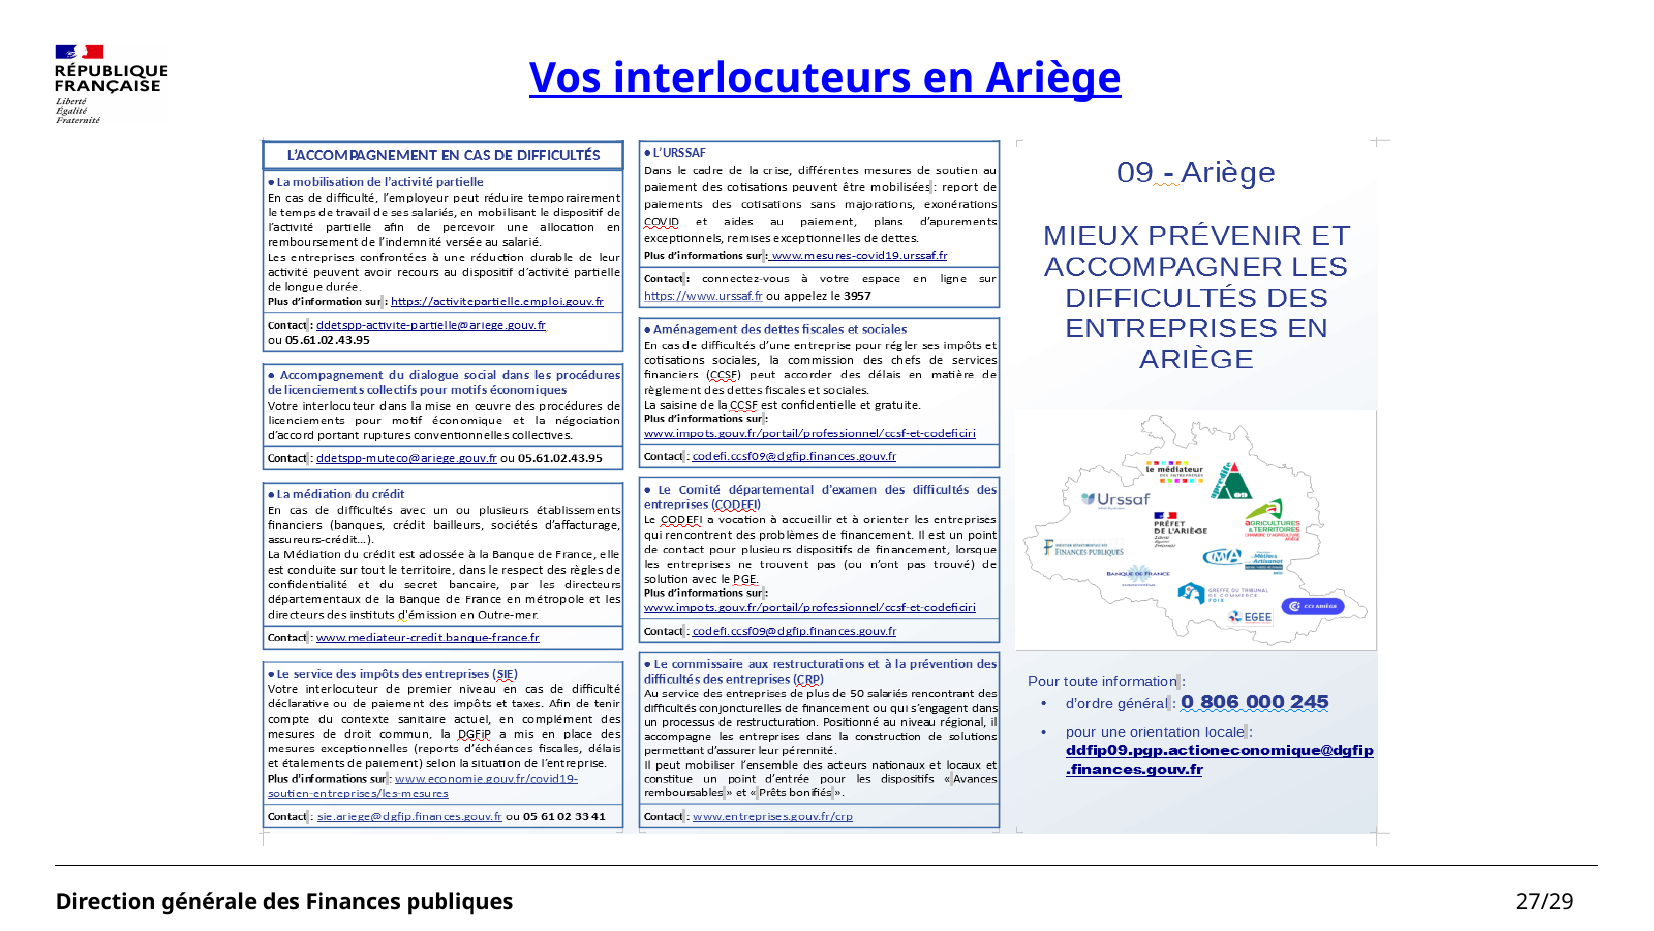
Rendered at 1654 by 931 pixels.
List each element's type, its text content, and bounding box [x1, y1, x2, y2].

list Vos interlocuteurs en Ariège [39, 47, 1583, 189]
picture [259, 189, 1394, 848]
